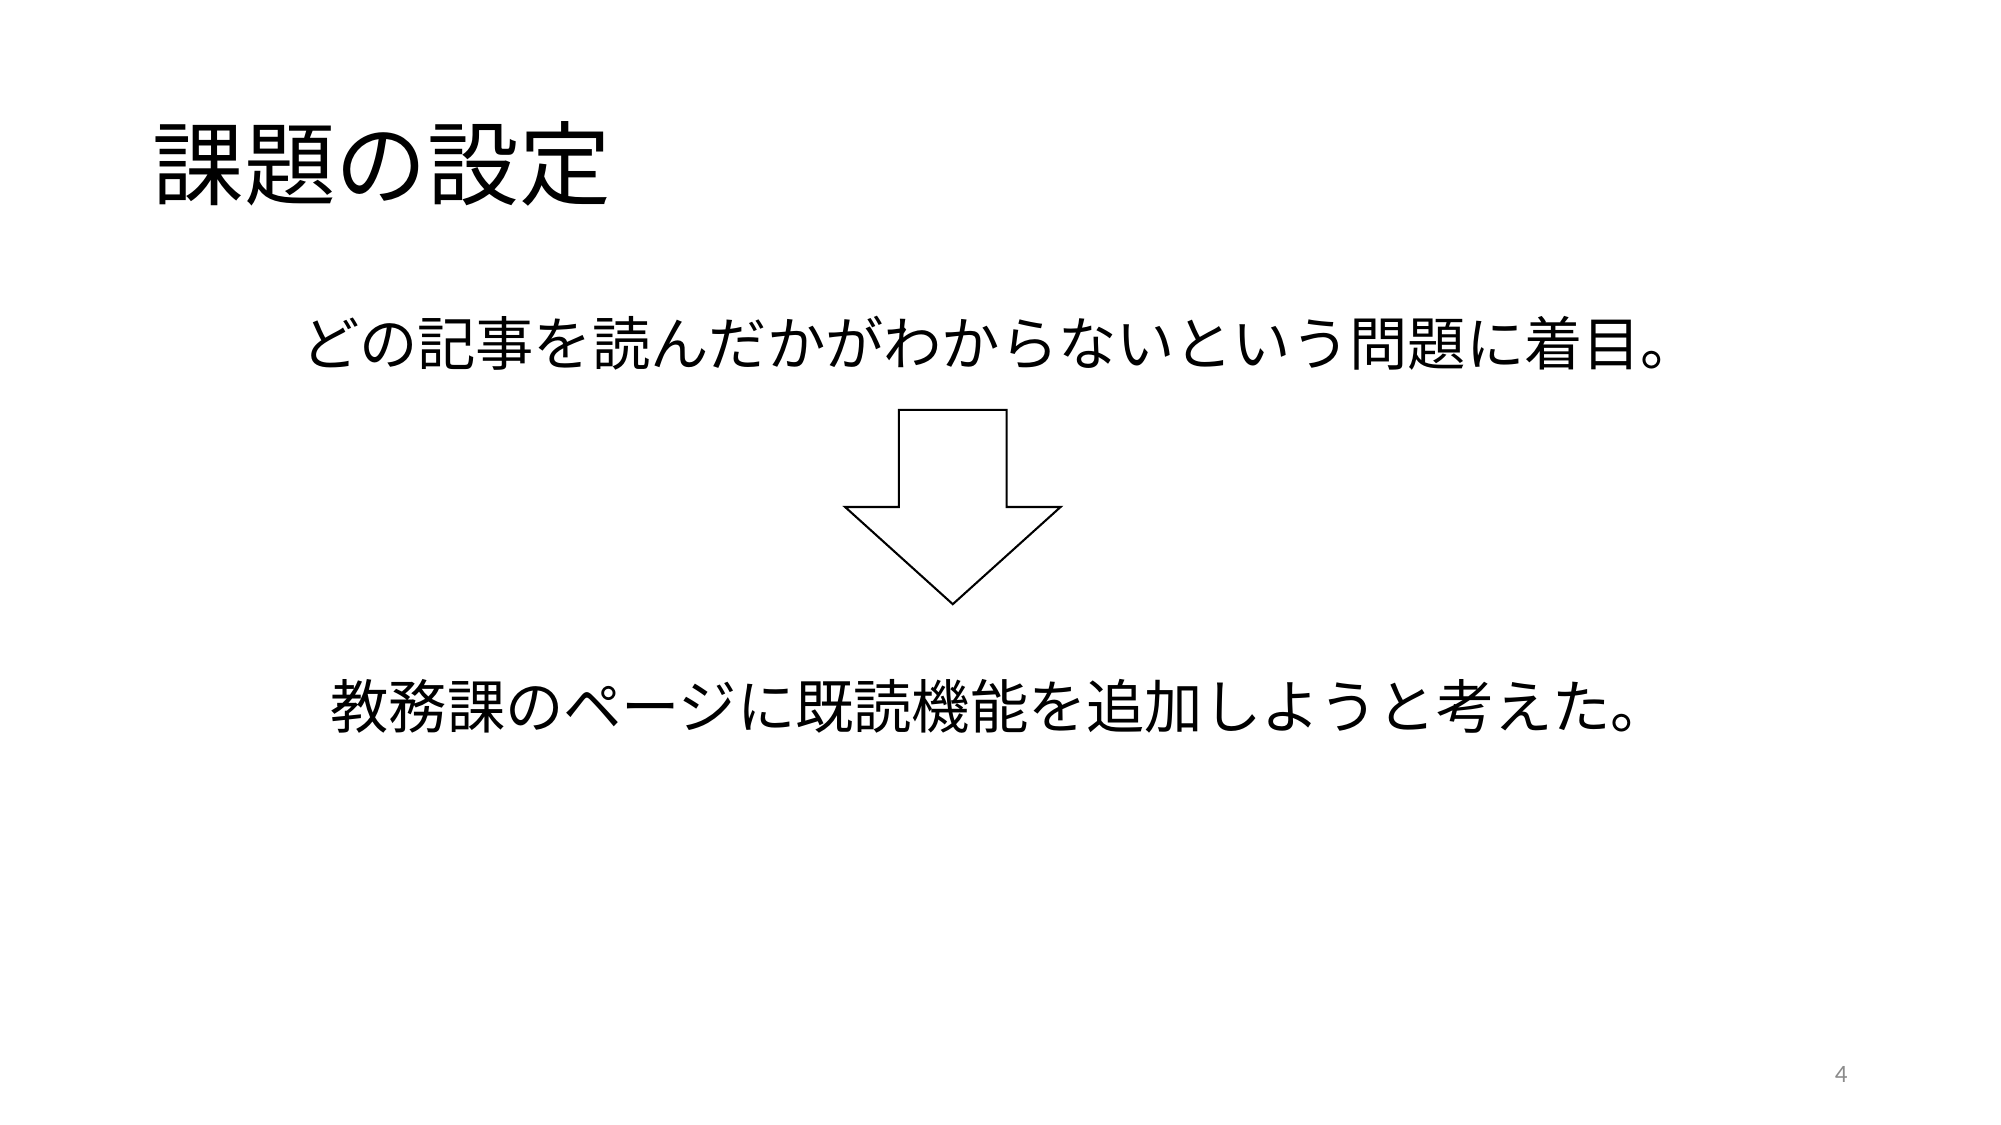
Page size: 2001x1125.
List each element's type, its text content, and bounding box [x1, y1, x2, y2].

title 課題の設定 [137, 59, 1863, 278]
list どの記事を読んだかがわからないという問題に着目。 教務課のページに既読機能を追加しようと考えた。 [137, 299, 1863, 1014]
text_box [845, 409, 1061, 605]
